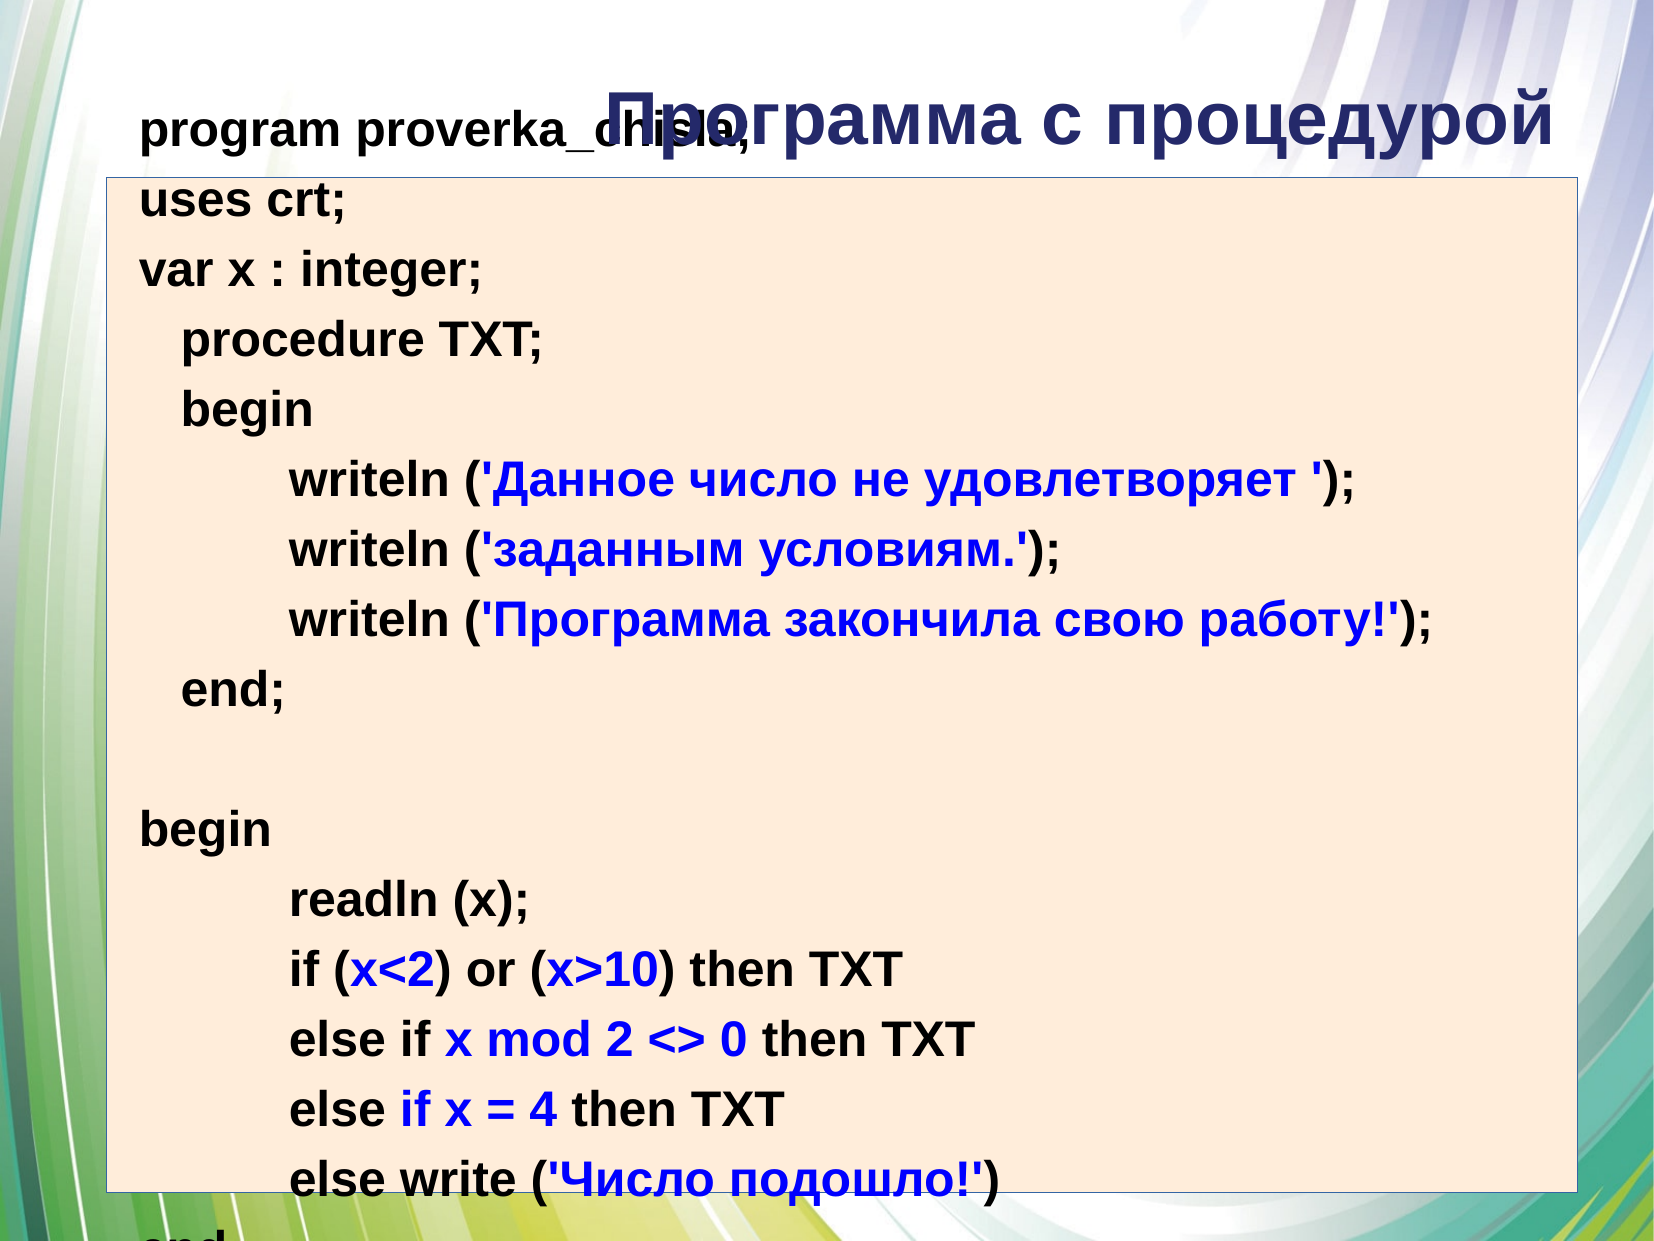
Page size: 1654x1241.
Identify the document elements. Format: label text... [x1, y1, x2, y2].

picture [0, 0, 1654, 1241]
text_box Программа с процедурой [110, 34, 1571, 204]
text_box program proverka_chisla; uses crt; var x : integer; procedure TXT; begin writeln ('Данное число не удовлетворяет '); writeln ('заданным условиям.'); writeln ('Программа закончила свою работу!'); end; begin readln (x); if (x<2) or (x>10) then TXT else if x mod 2 <> 0 then TXT else if x = 4 then TXT else write ('Число подошло!') end. [106, 177, 1578, 1193]
